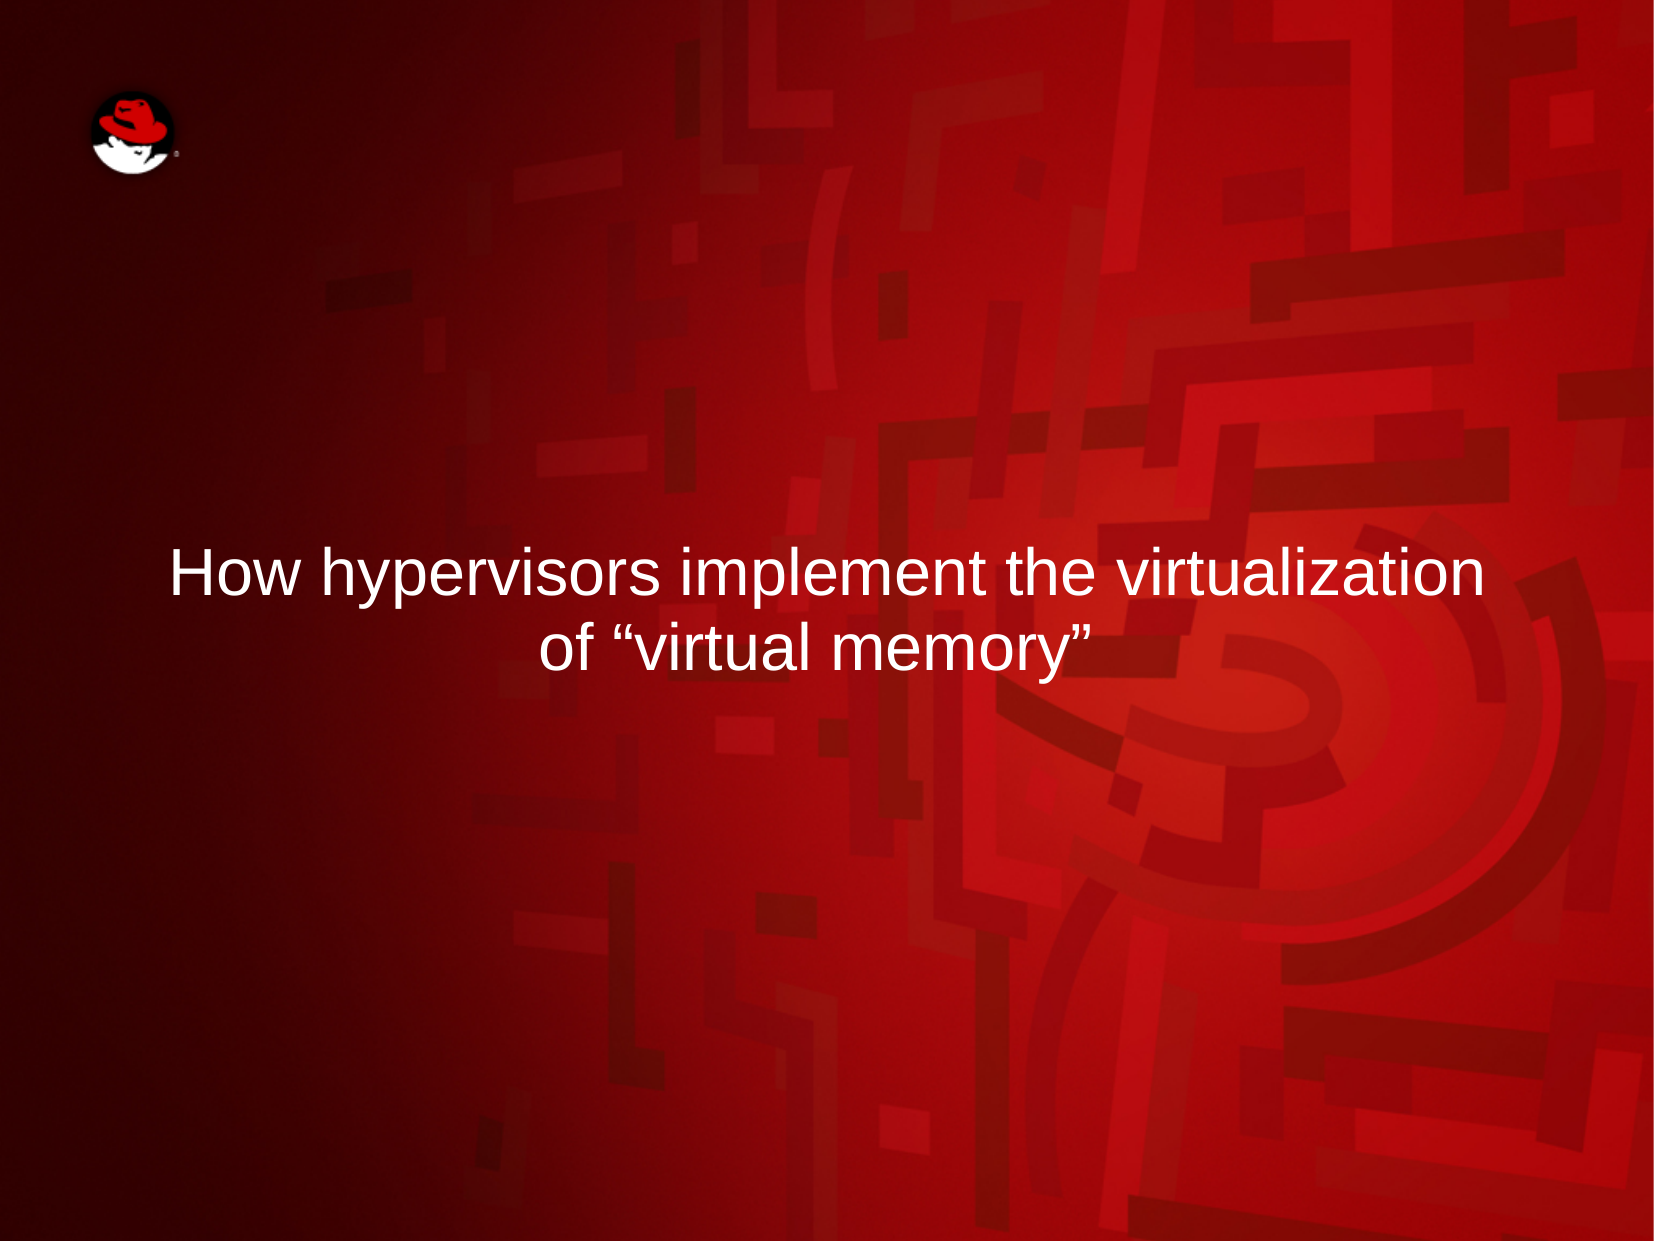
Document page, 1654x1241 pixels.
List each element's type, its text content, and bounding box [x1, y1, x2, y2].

text_box How hypervisors implement the virtualization of “virtual memory” [126, 527, 1506, 723]
picture [0, 0, 1654, 1241]
